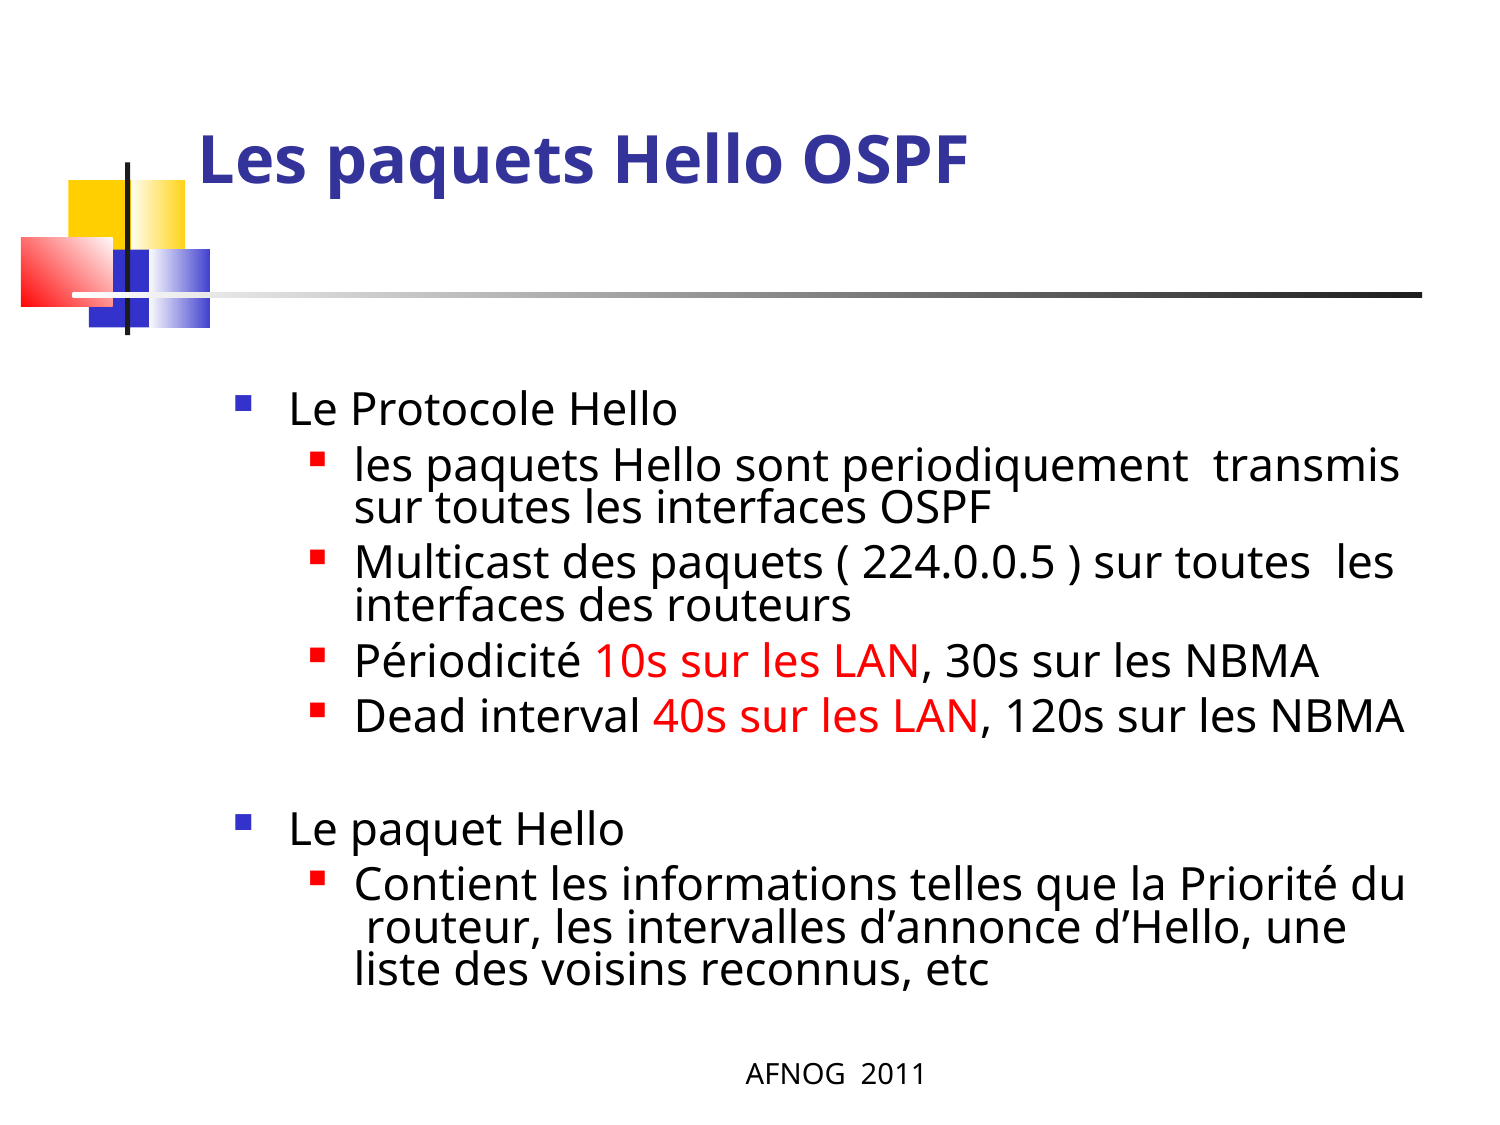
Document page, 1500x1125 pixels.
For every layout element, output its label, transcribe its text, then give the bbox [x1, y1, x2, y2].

title Les paquets Hello OSPF [183, 78, 1462, 207]
list Le Protocole Hello les paquets Hello sont periodiquement transmis sur toutes les interfaces OSPF Multicast des paquets ( 224.0.0.5 ) sur toutes les interfaces des routeurs Périodicité 10s sur les LAN, 30s sur les NBMA Dead interval 40s sur les LAN, 120s sur les NBMA Le paquet Hello Contient les informations telles que la Priorité du routeur, les intervalles d’annonce d’Hello, une liste des voisins reconnus, etc [218, 314, 1424, 1020]
text_box AFNOG 2011 [599, 1024, 1074, 1099]
